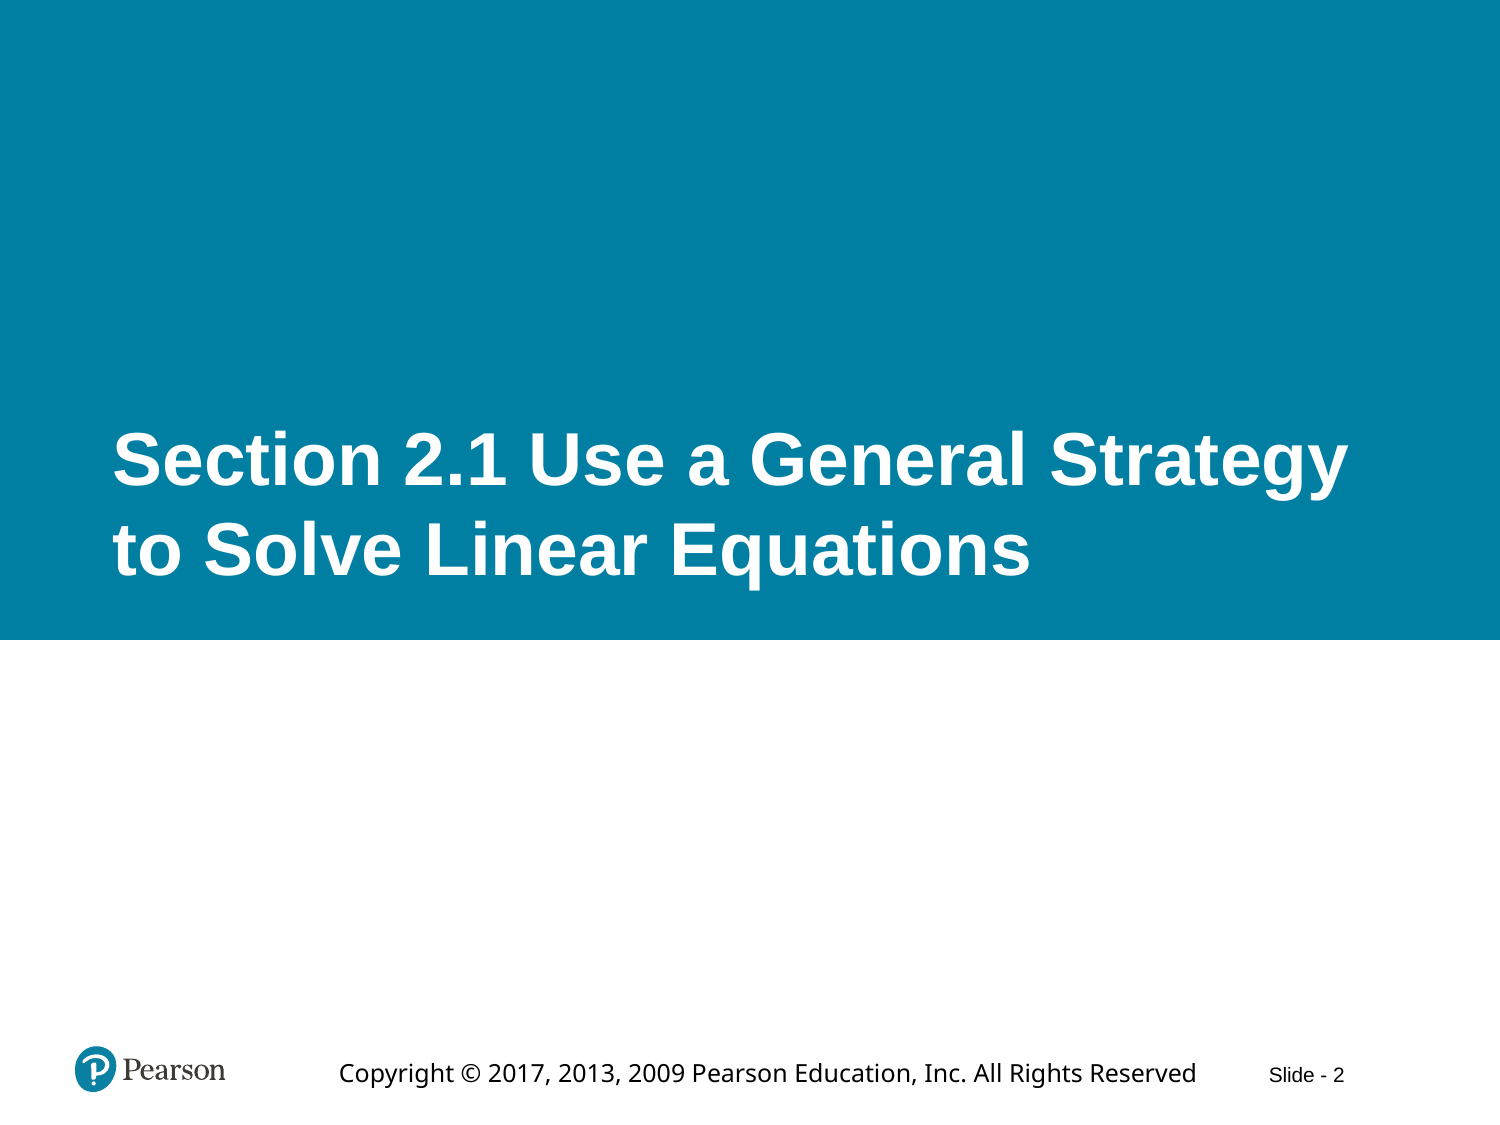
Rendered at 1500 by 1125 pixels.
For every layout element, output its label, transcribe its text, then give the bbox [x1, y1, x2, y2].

title Section 2.1 Use a General Strategy to Solve Linear Equations [112, 125, 1388, 591]
